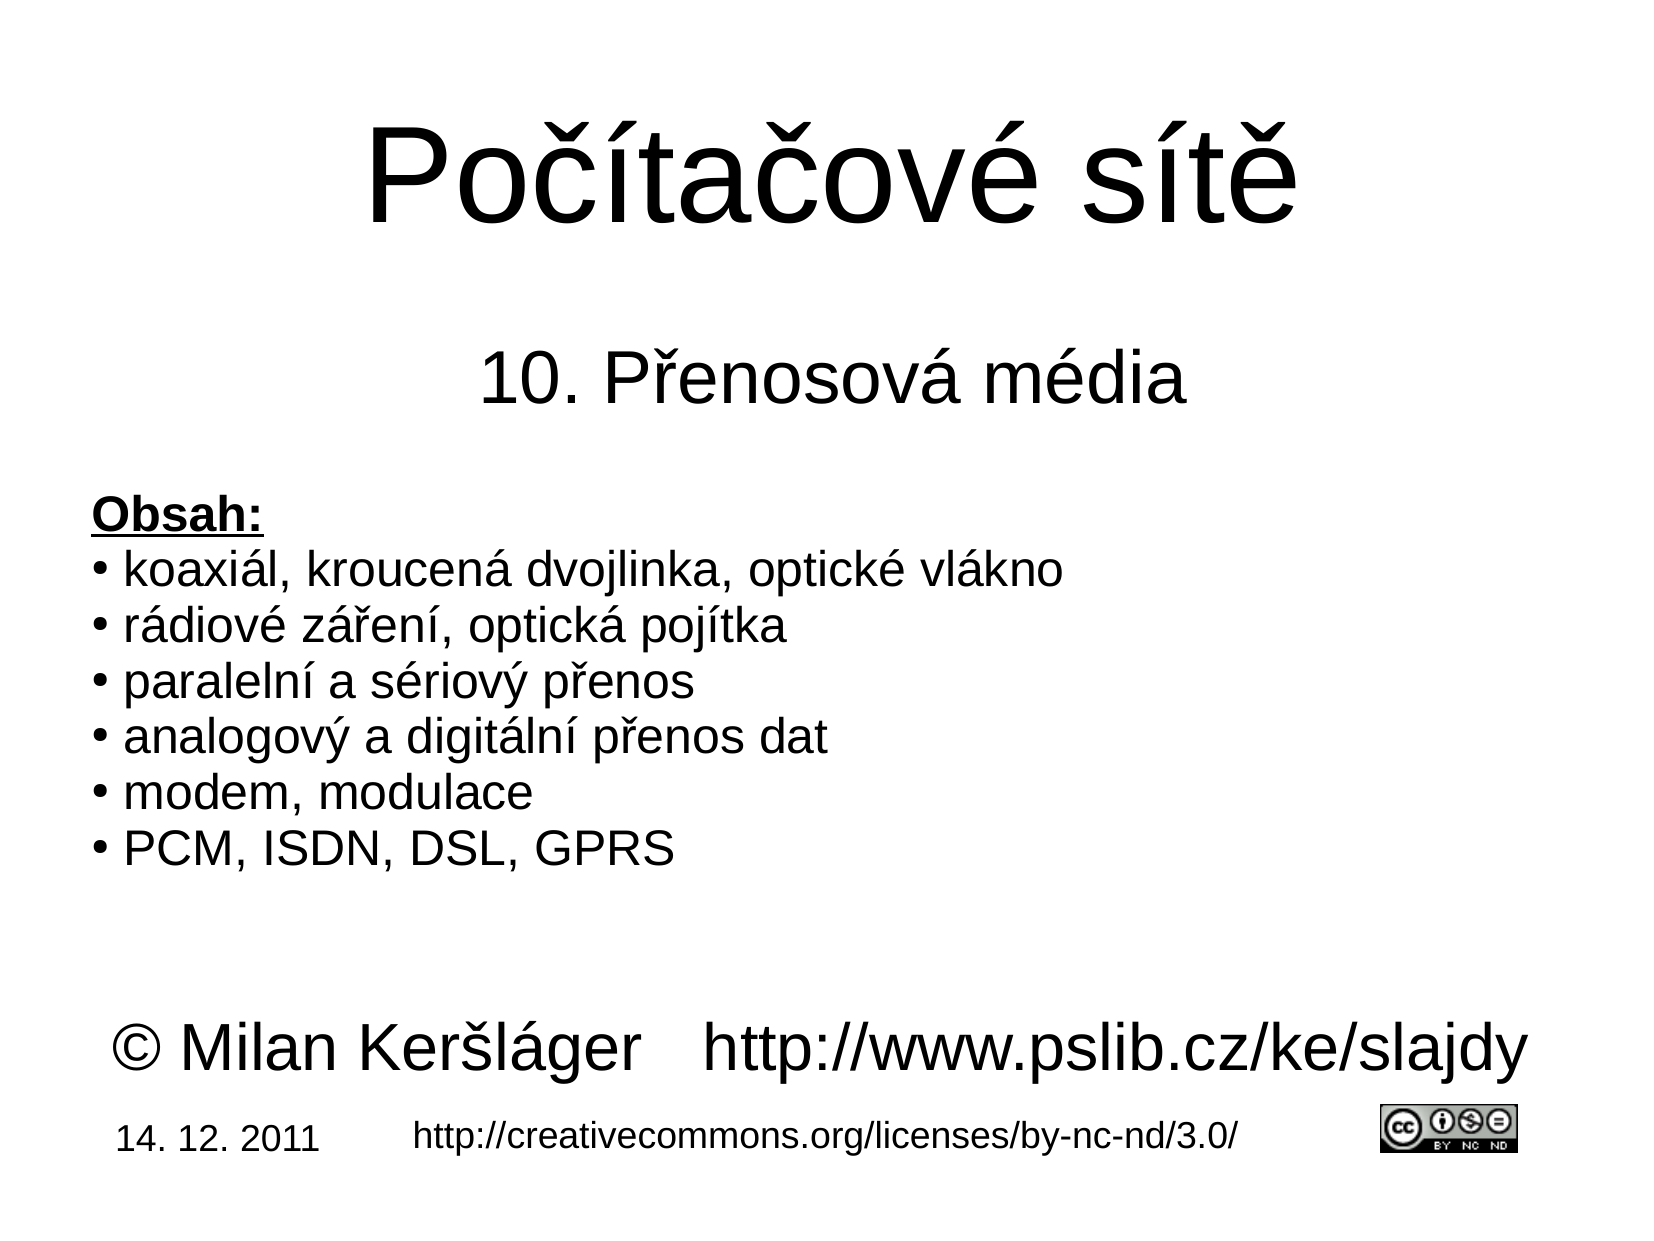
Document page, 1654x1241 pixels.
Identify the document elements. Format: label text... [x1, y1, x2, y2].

list © Milan Keršláger http://www.pslib.cz/ke/slajdy [76, 1009, 1565, 1087]
text_box Obsah: koaxiál, kroucená dvojlinka, optické vlákno rádiové záření, optická pojítka paralelní a sériový přenos analogový a digitální přenos dat modem, modulace PCM, ISDN, DSL, GPRS [76, 478, 1583, 884]
title Počítačové sítě 10. Přenosová média [88, 56, 1577, 461]
picture [1380, 1104, 1518, 1153]
text_box 14.12.2011 [100, 1110, 337, 1168]
text_box http://creativecommons.org/licenses/by-nc-nd/3.0/ [339, 1107, 1313, 1165]
